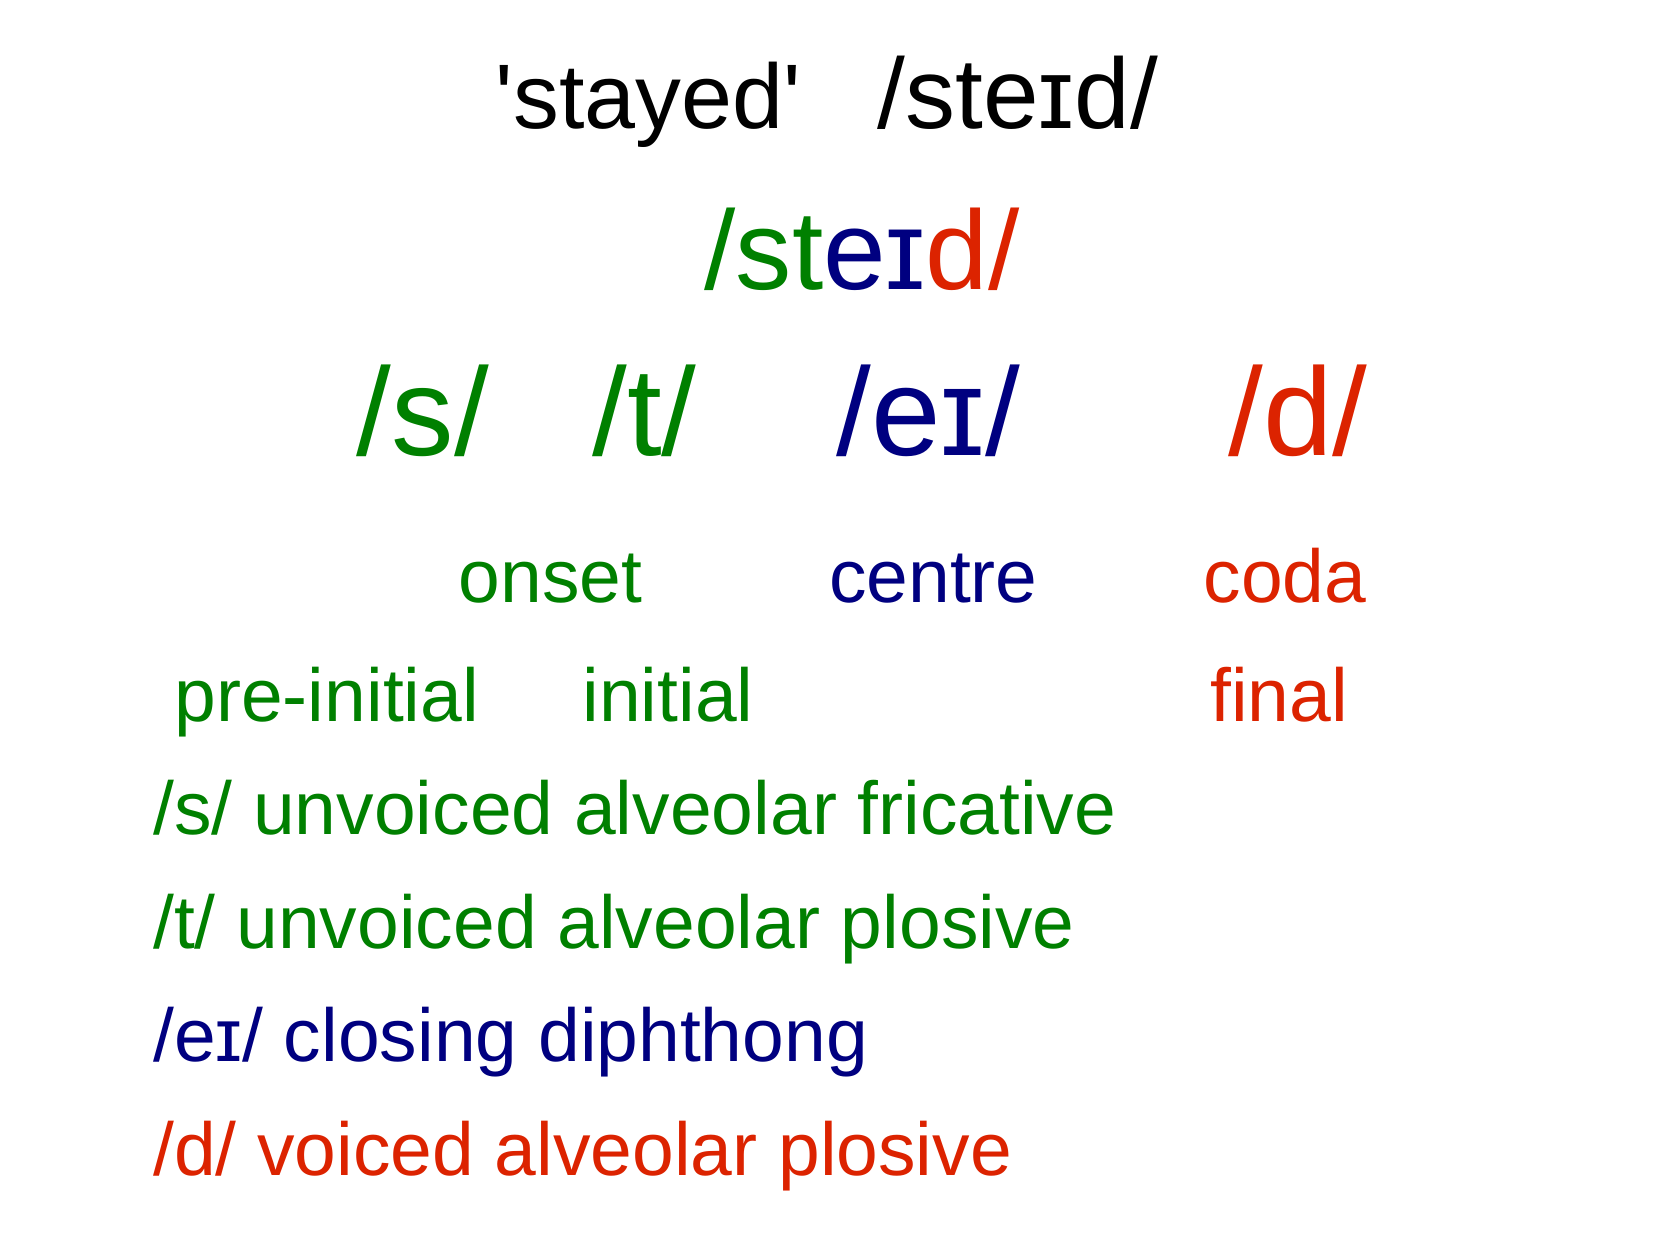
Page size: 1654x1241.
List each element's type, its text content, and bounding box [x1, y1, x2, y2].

title 'stayed' /steɪd/ [82, 37, 1571, 151]
list /steɪd/ /s/ /t/ /eɪ/ /d/ onset centre coda pre-initial initial final /s/ unvoiced alveolar fricative /t/ unvoiced alveolar plosive /eɪ/ closing diphthong /d/ voiced alveolar plosive [82, 187, 1571, 1201]
